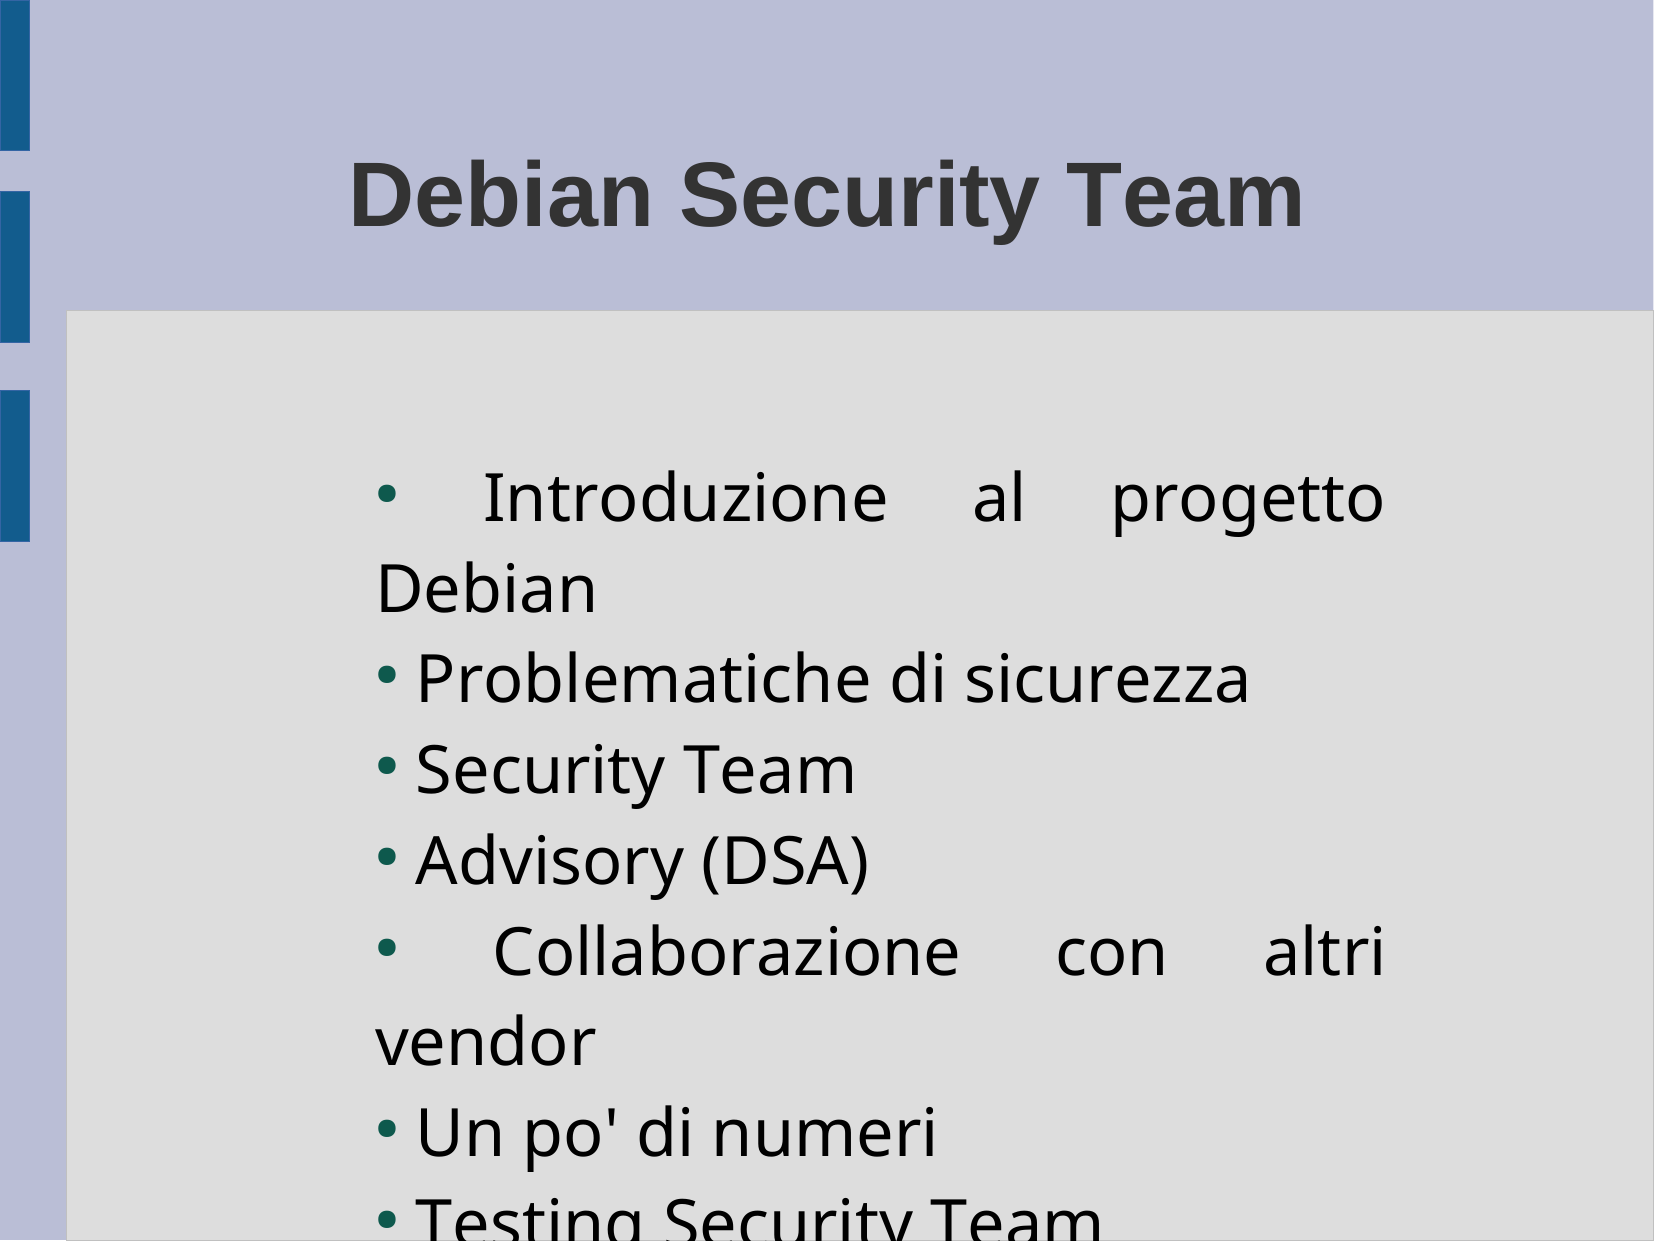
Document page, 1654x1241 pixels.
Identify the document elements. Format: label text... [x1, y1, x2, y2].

title Debian Security Team [121, 91, 1534, 299]
list Introduzione al progetto Debian Problematiche di sicurezza Security Team Advisory (DSA) Collaborazione con altri vendor Un po' di numeri Testing Security Team Security Audit Project [375, 450, 1388, 1113]
